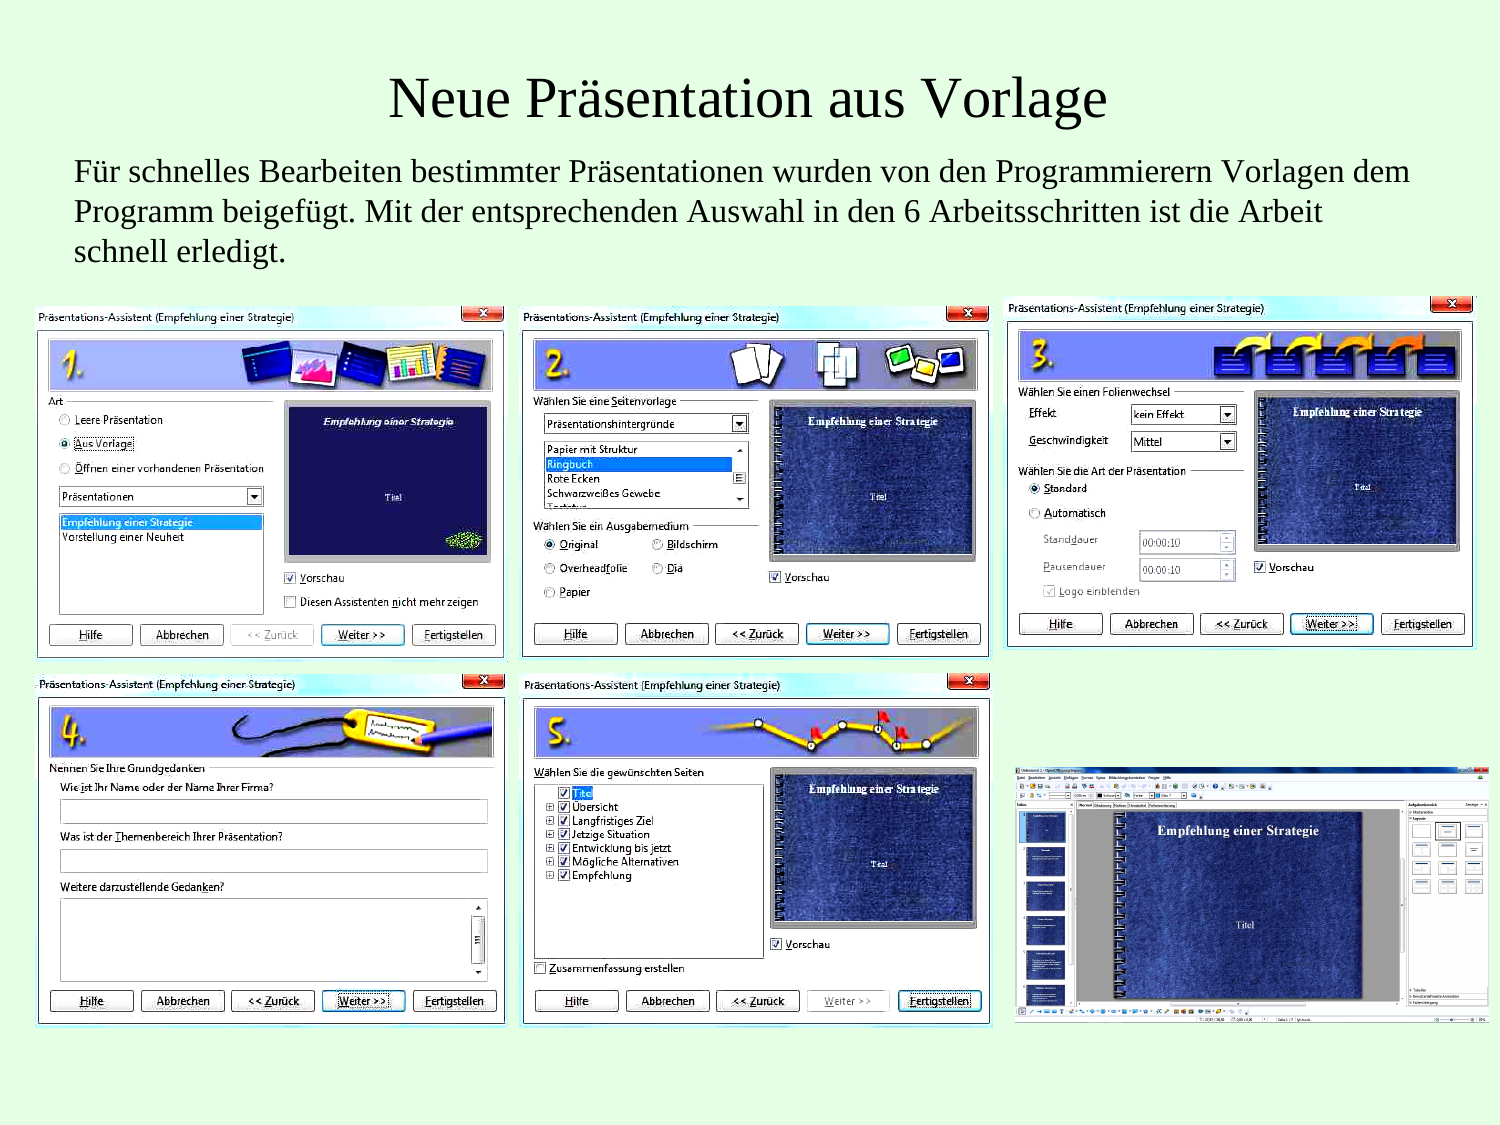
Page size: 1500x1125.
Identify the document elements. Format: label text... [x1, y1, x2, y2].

picture [519, 673, 993, 1028]
picture [35, 674, 508, 1028]
picture [519, 306, 993, 660]
text_box Für schnelles Bearbeiten bestimmter Präsentationen wurden von den Programmierern Vorlagen dem Programm beigefügt. Mit der entsprechenden Auswahl in den 6 Arbeitsschritten ist die Arbeit schnell erledigt. [59, 141, 1430, 277]
picture [1015, 767, 1489, 1023]
picture [1003, 296, 1477, 650]
title Neue Präsentation aus Vorlage [112, 16, 1385, 172]
picture [35, 306, 508, 662]
